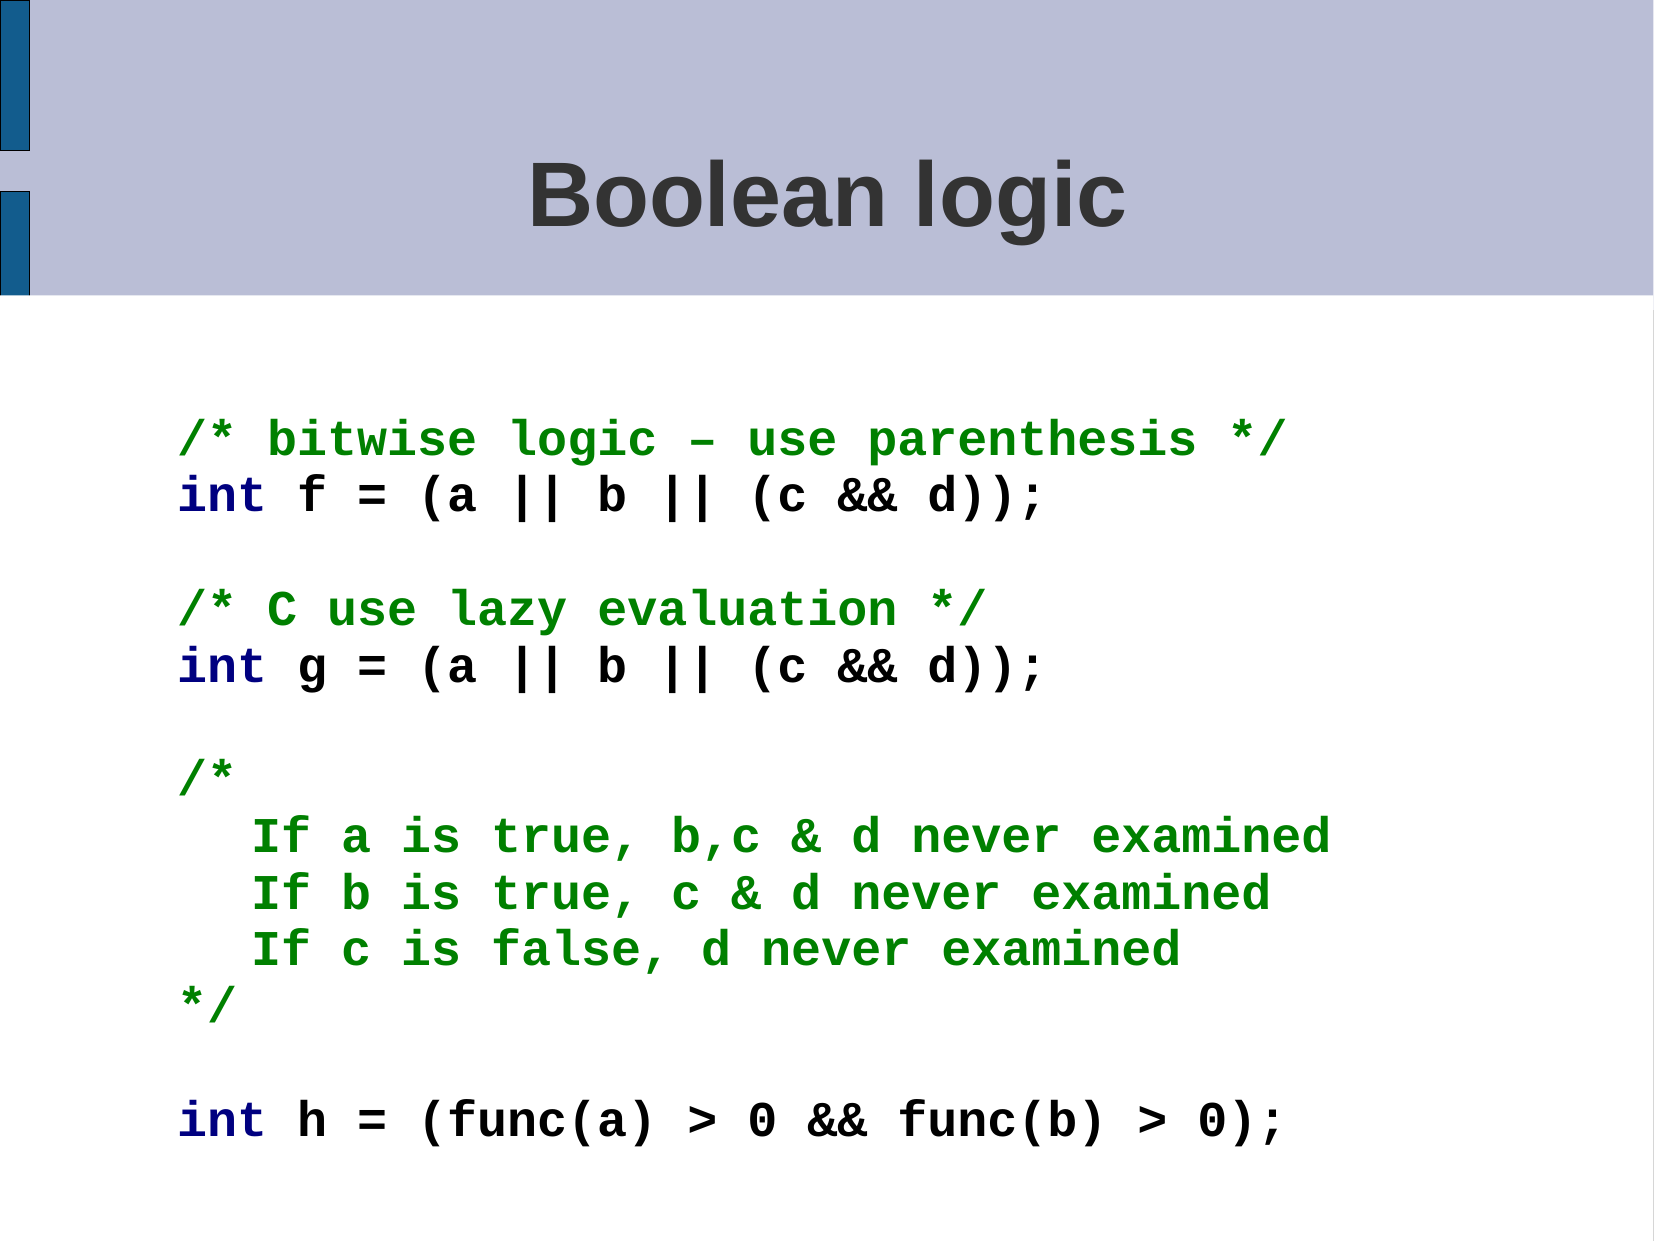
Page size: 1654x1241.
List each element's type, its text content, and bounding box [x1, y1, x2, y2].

title Boolean logic [121, 91, 1534, 295]
text_box /* bitwise logic – use parenthesis */ int f = (a || b || (c && d)); /* C use lazy evaluation */ int g = (a || b || (c && d)); /* If a is true, b,c & d never examined If b is true, c & d never examined If c is false, d never examined */ int h = (func(a) > 0 && func(b) > 0); [0, 295, 1654, 1241]
